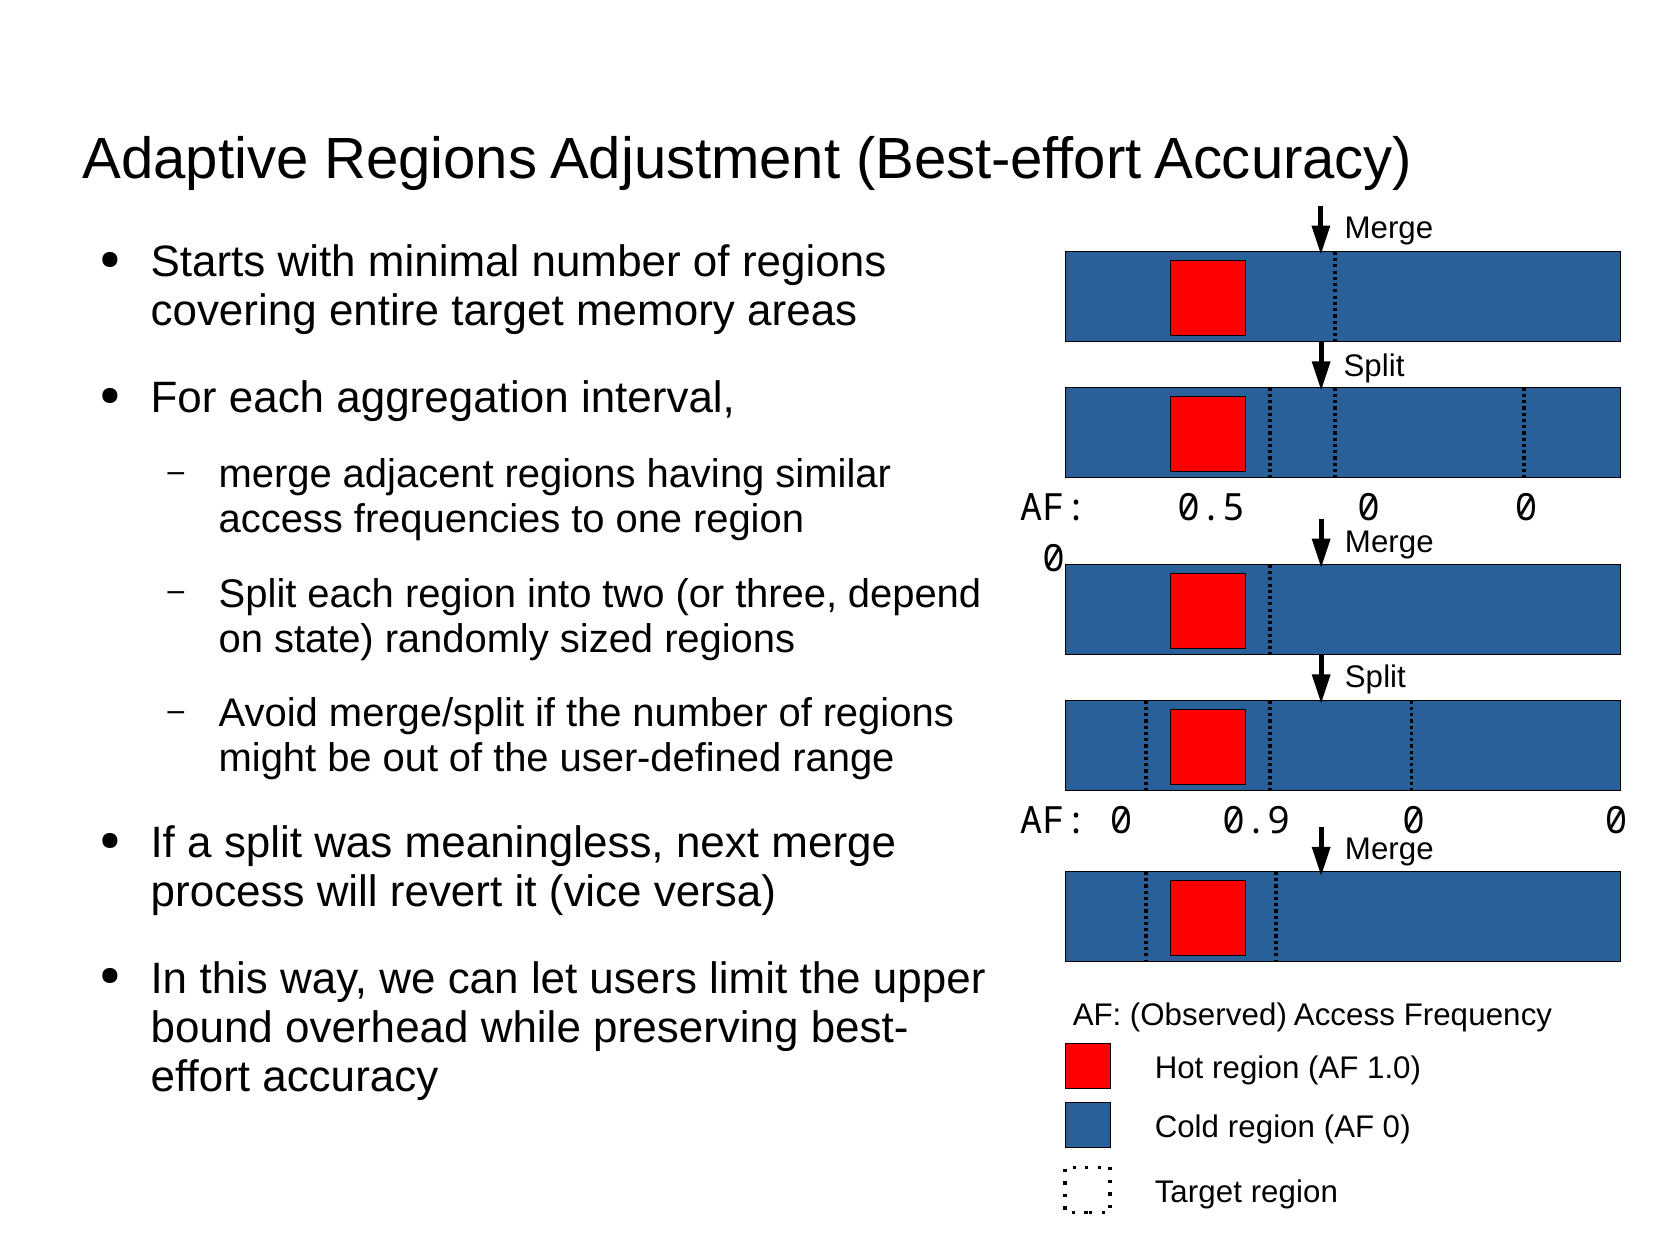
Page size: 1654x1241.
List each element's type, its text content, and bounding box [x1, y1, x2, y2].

text_box Merge [1330, 839, 1526, 874]
text_box [1065, 700, 1621, 786]
text_box Merge [1330, 526, 1526, 566]
text_box Target region [1140, 1167, 1366, 1219]
text_box Split [1330, 652, 1526, 702]
text_box [1065, 564, 1621, 655]
text_box AF: (Observed) Access Frequency [1058, 990, 1591, 1075]
text_box [1065, 251, 1621, 342]
text_box [1065, 871, 1621, 962]
text_box [1065, 387, 1621, 473]
text_box AF: 0 0.9 0 0 [1005, 786, 1651, 839]
text_box Cold region (AF 0) [1140, 1102, 1486, 1180]
list Starts with minimal number of regions covering entire target memory areas For each aggregation interval, merge adjacent regions having similar access frequencies to one region Split each region into two (or three, depend on state) randomly sized regions Avoid merge/split if the number of regions might be out of the user-defined range If a split was meaningless, next merge process will revert it (vice versa) In this way, we can let users limit the upper bound overhead while preserving best-effort accuracy [82, 236, 991, 1111]
text_box [1065, 1102, 1111, 1148]
text_box Split [1328, 340, 1524, 425]
text_box Hot region (AF 1.0) [1140, 1043, 1621, 1093]
text_box Merge [1329, 203, 1525, 253]
text_box [1065, 1167, 1111, 1213]
text_box [1065, 1075, 1111, 1089]
title Adaptive Regions Adjustment (Best-effort Accuracy) [82, 108, 1571, 210]
text_box AF: 0.5 0 0 0 [1005, 473, 1651, 526]
